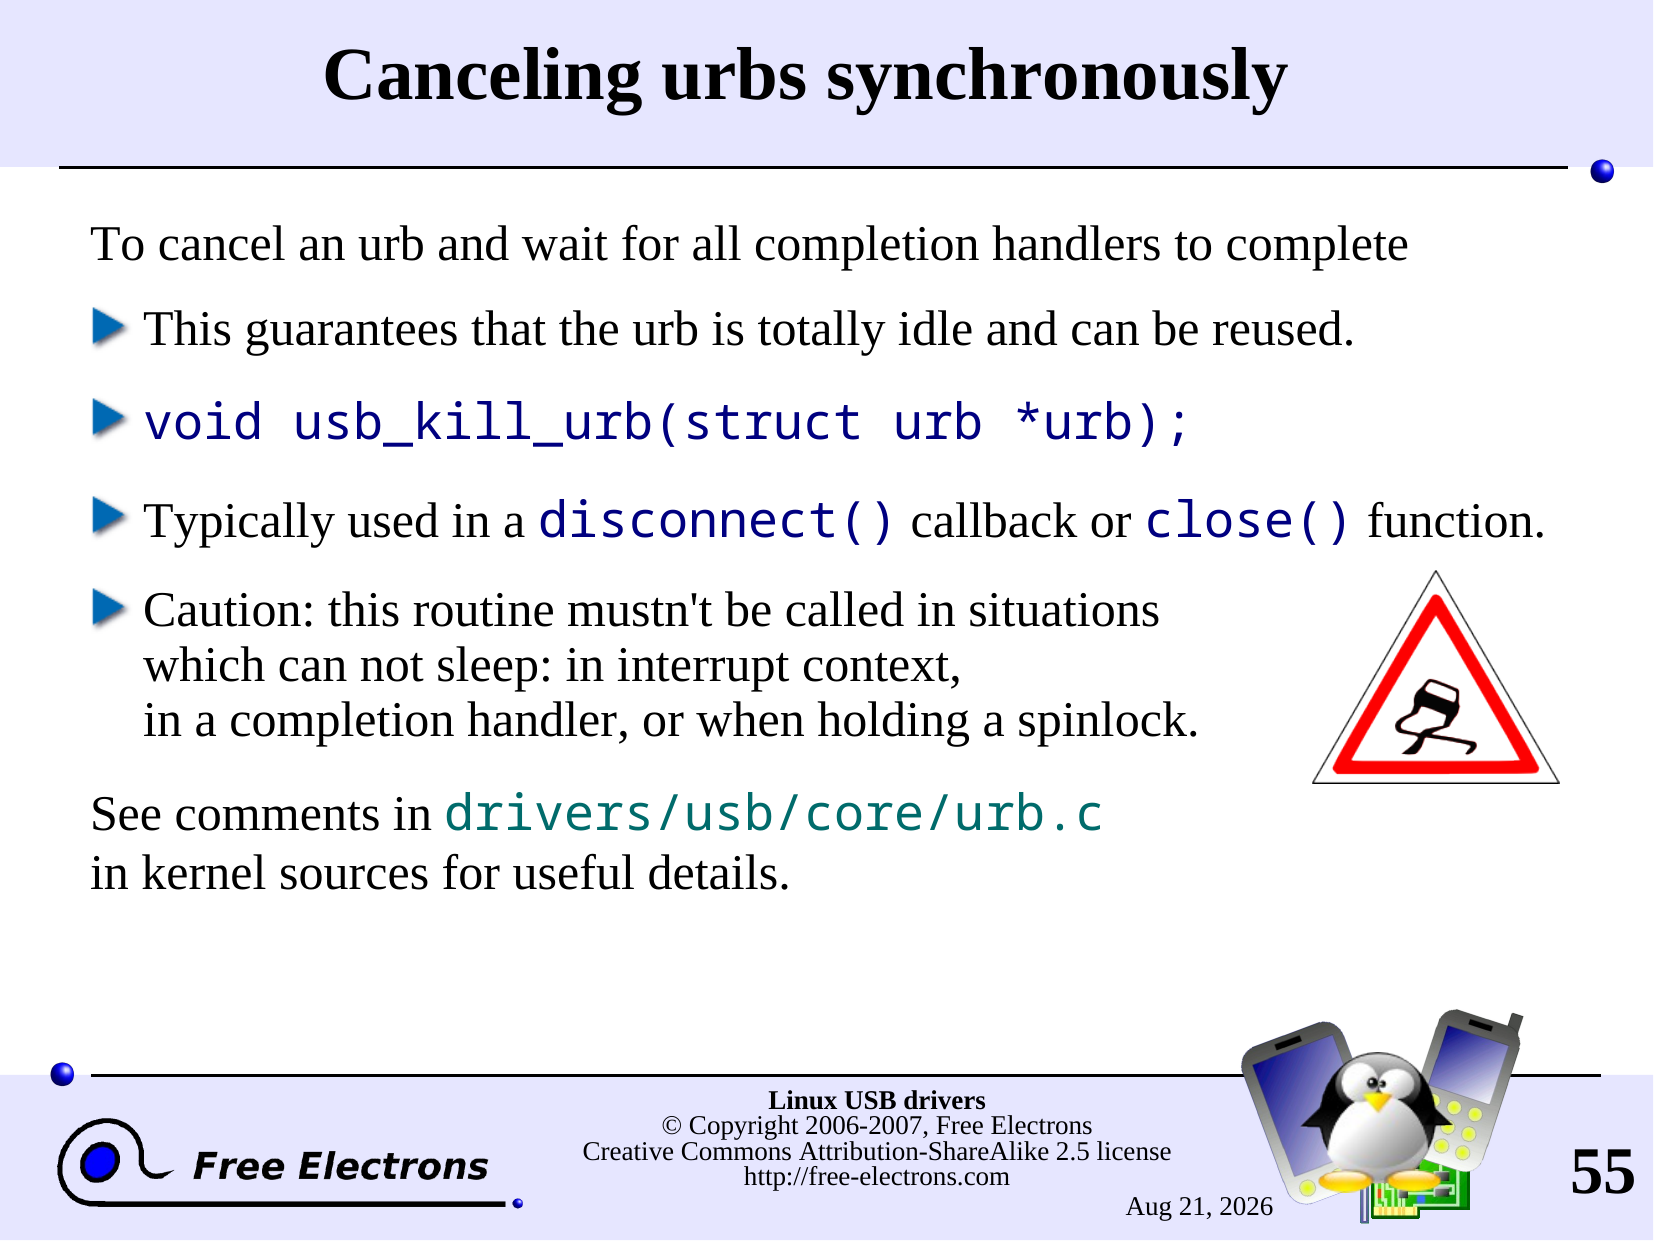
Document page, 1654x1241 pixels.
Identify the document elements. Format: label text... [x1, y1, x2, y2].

title Canceling urbs synchronously [60, 25, 1551, 124]
picture [1231, 1066, 1521, 1241]
picture [50, 1107, 527, 1216]
picture [1312, 570, 1560, 784]
list To cancel an urb and wait for all completion handlers to complete This guarantees that the urb is totally idle and can be reused. void usb_kill_urb(struct urb *urb); Typically used in a disconnect() callback or close() function. Caution: this routine mustn't be called in situations which can not sleep: in interrupt context, in a completion handler, or when holding a spinlock. See comments in drivers/usb/core/urb.c in kernel sources for useful details. [72, 216, 1565, 1066]
